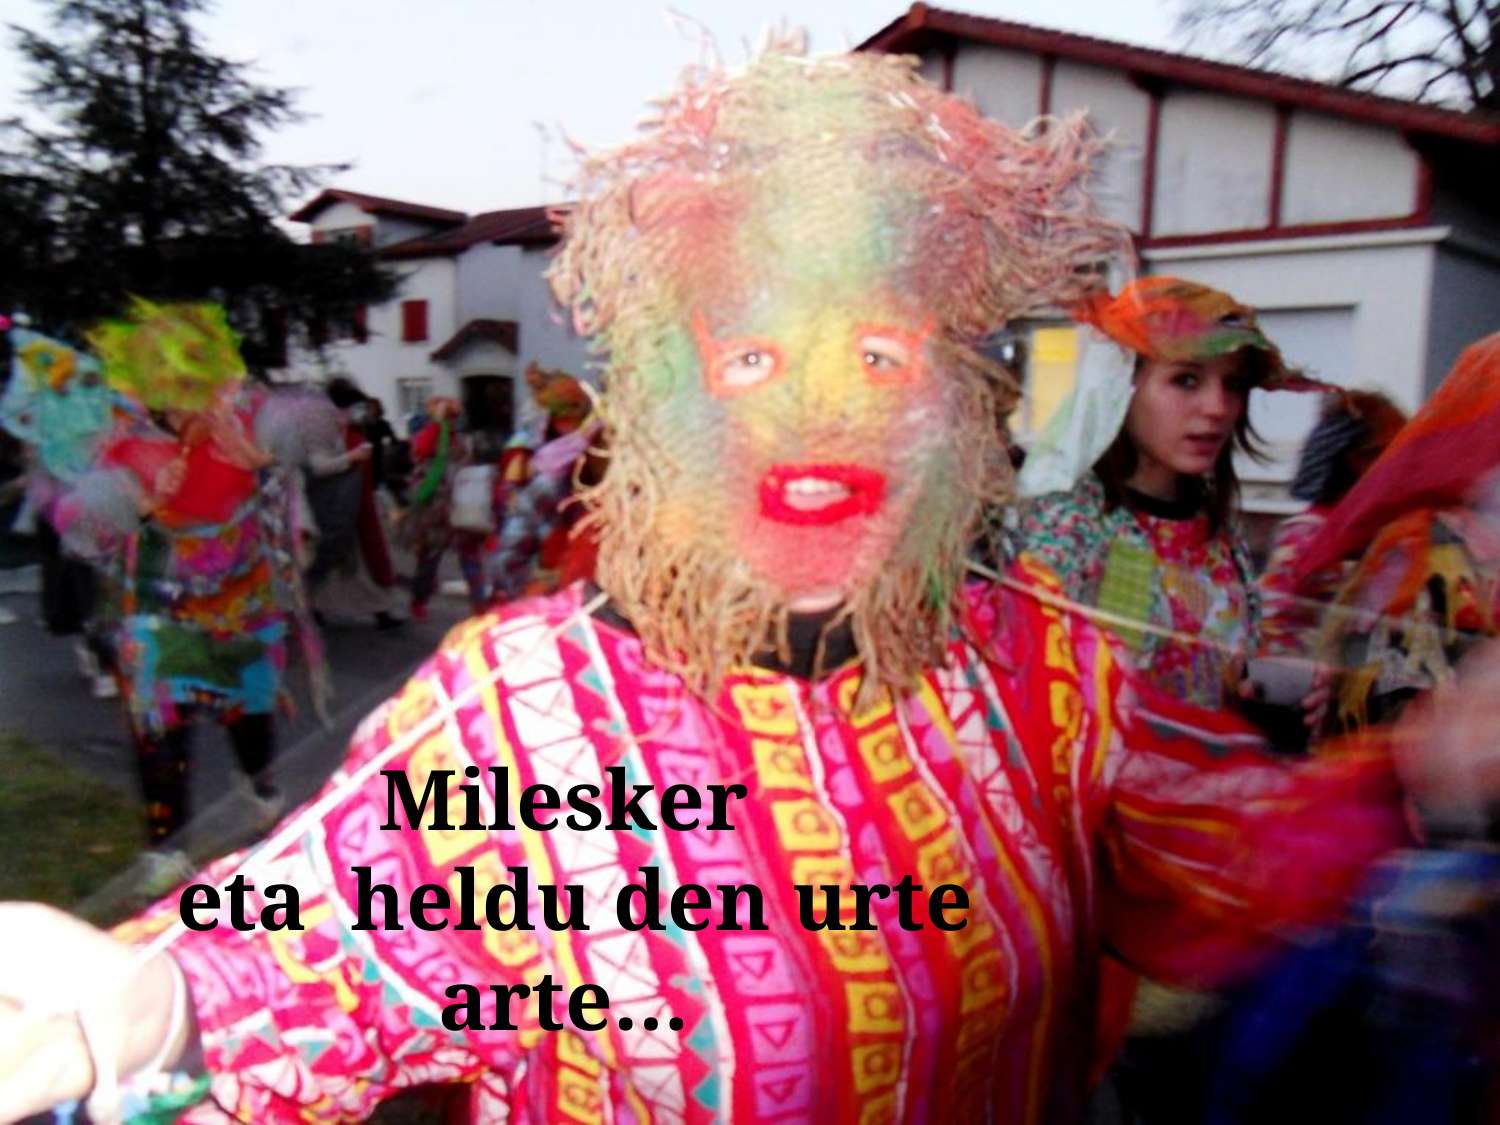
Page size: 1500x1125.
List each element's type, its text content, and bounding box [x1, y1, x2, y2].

picture [0, 0, 1500, 1125]
text_box Milesker eta heldu den urte arte… [0, 739, 1128, 1125]
